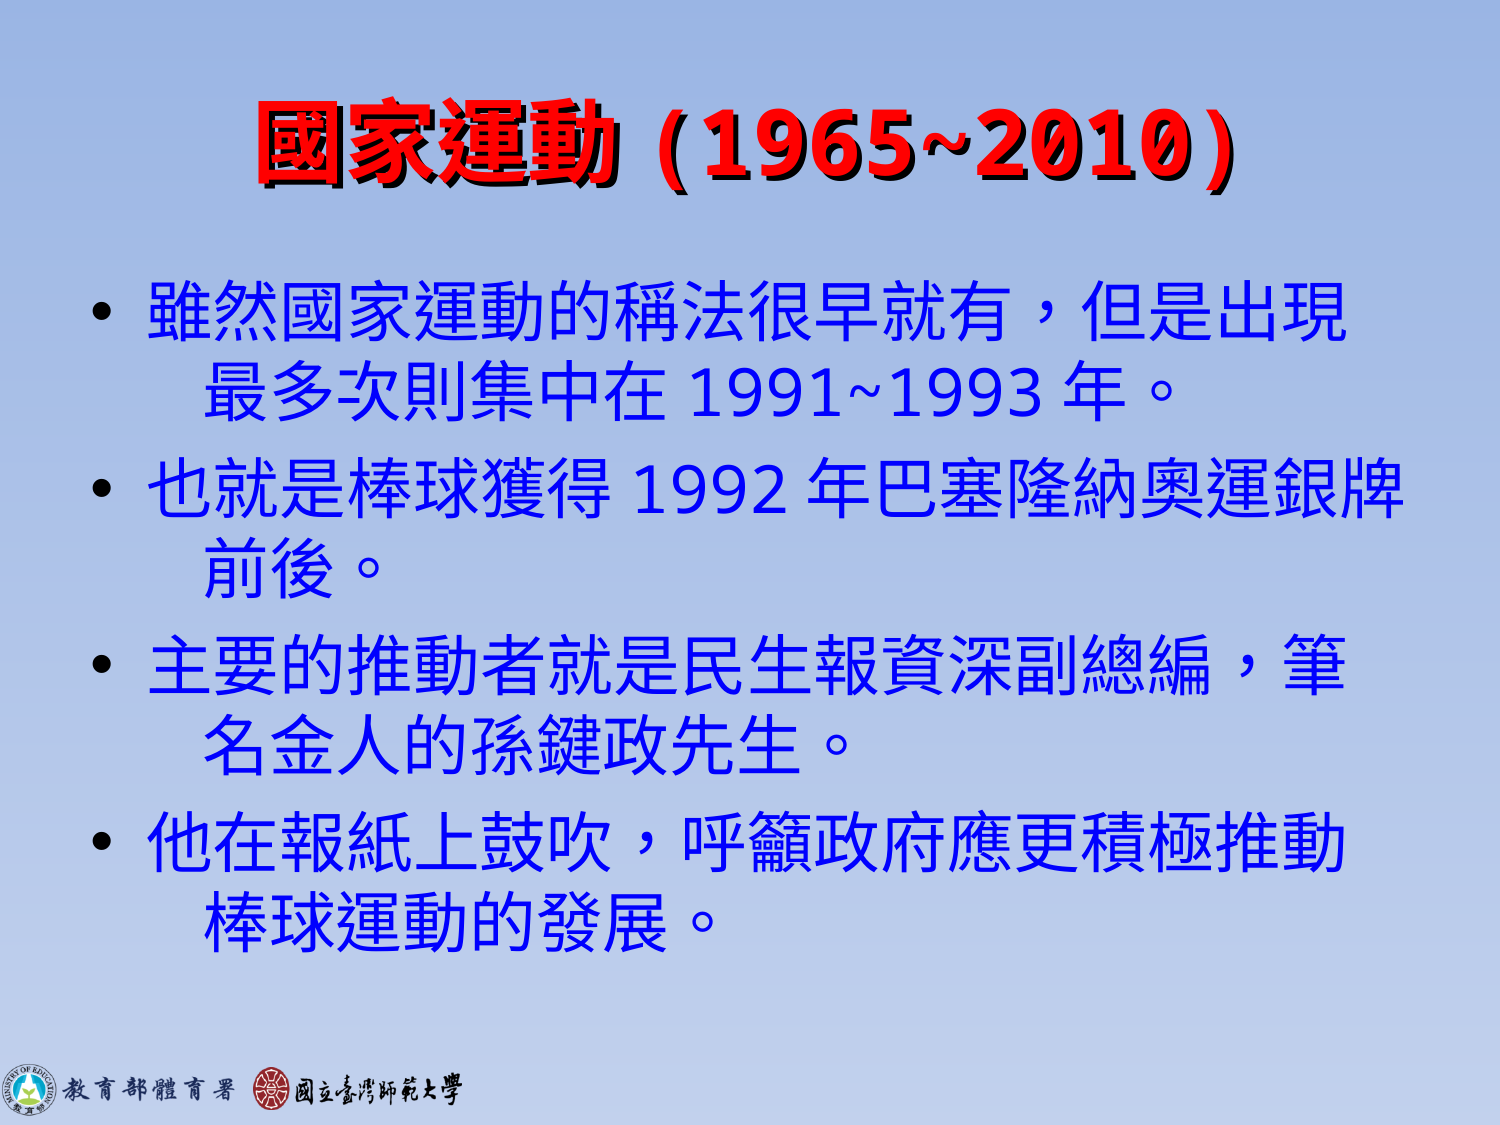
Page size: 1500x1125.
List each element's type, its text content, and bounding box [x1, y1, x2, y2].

title 國家運動(1965~2010) [75, 45, 1426, 233]
list 雖然國家運動的稱法很早就有，但是出現最多次則集中在1991~1993年。 也就是棒球獲得1992年巴塞隆納奧運銀牌前後。 主要的推動者就是民生報資深副總編，筆名金人的孫鍵政先生。 他在報紙上鼓吹，呼籲政府應更積極推動棒球運動的發展。 [75, 262, 1426, 1005]
